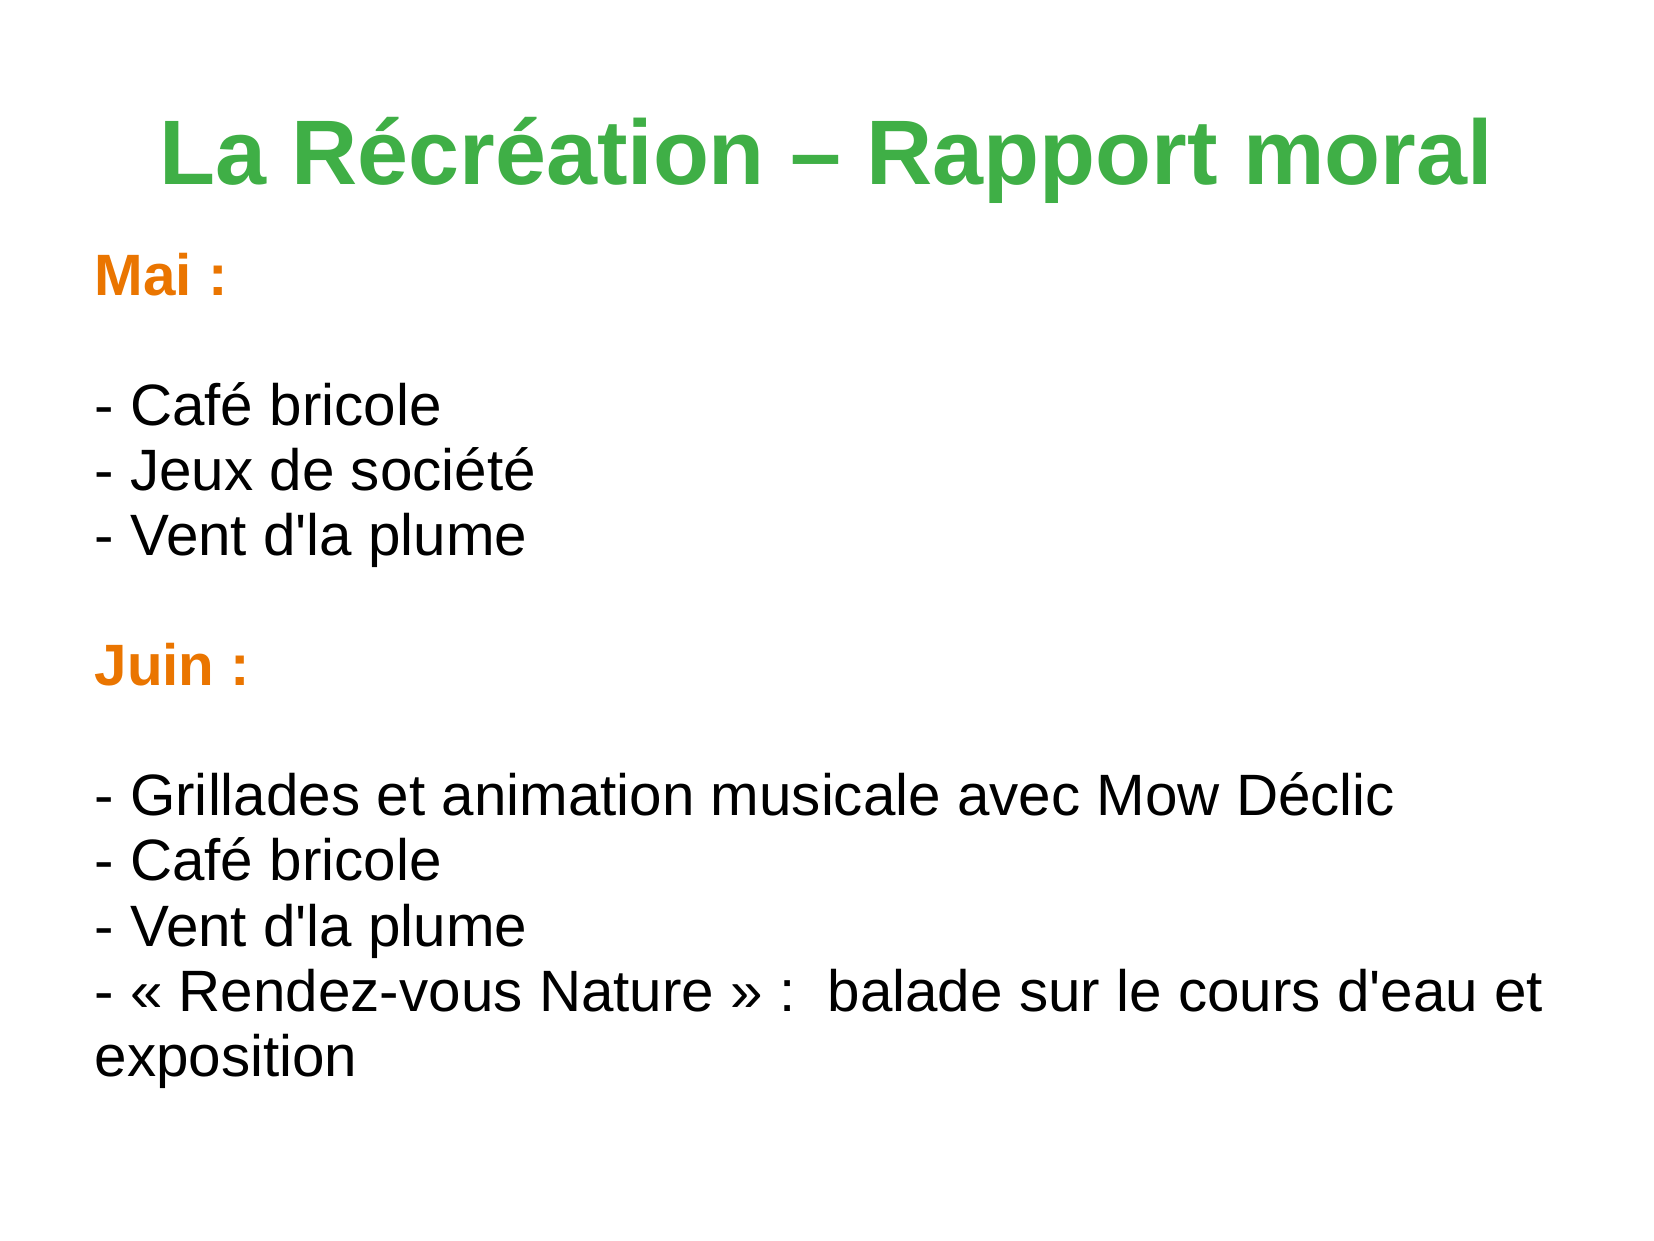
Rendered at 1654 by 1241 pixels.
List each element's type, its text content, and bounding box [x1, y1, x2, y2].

subtitle Mai : - Café bricole - Jeux de société - Vent d'la plume Juin : - Grillades et animation musicale avec Mow Déclic - Café bricole - Vent d'la plume - « Rendez-vous Nature » : balade sur le cours d'eau et exposition [94, 242, 1583, 1089]
title La Récréation – Rapport moral [82, 49, 1571, 257]
